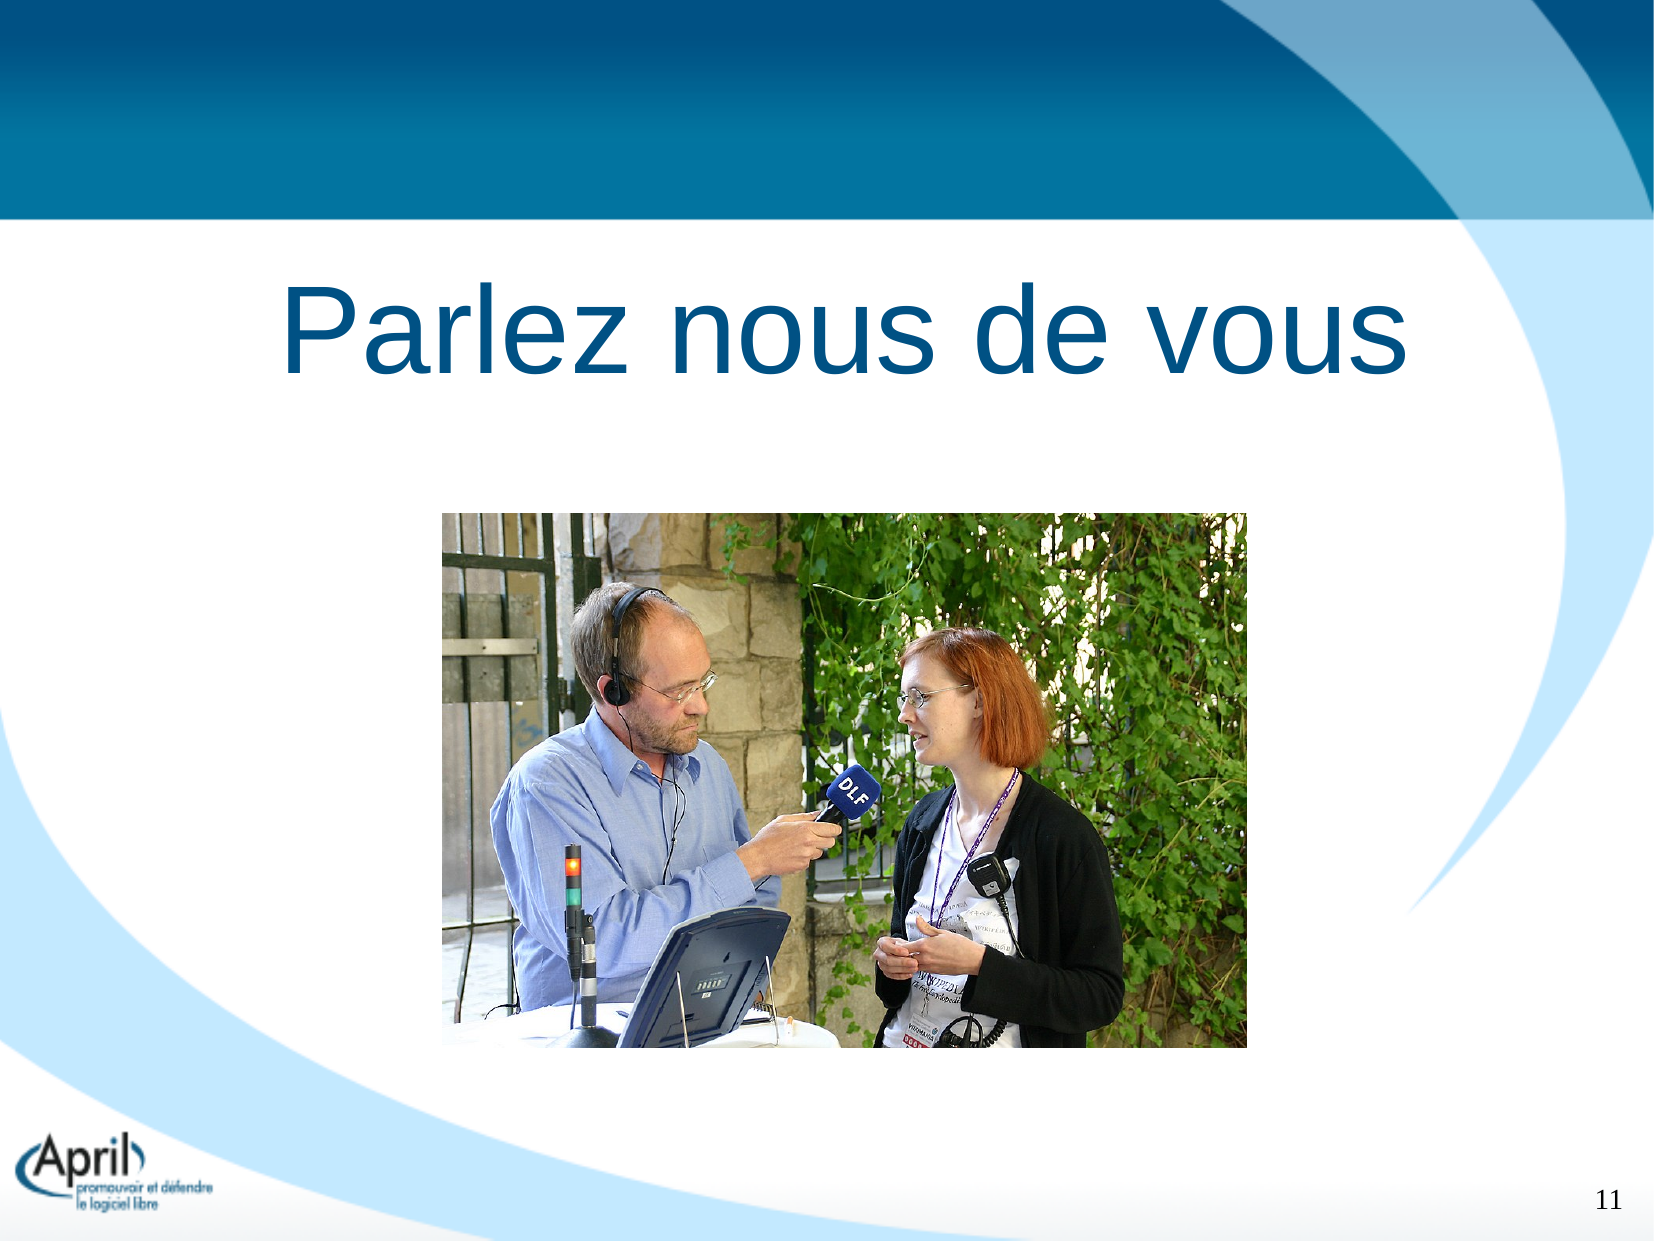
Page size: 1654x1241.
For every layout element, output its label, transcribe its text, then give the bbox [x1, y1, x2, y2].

picture [0, 0, 1654, 1241]
list Parlez nous de vous [82, 260, 1571, 1080]
